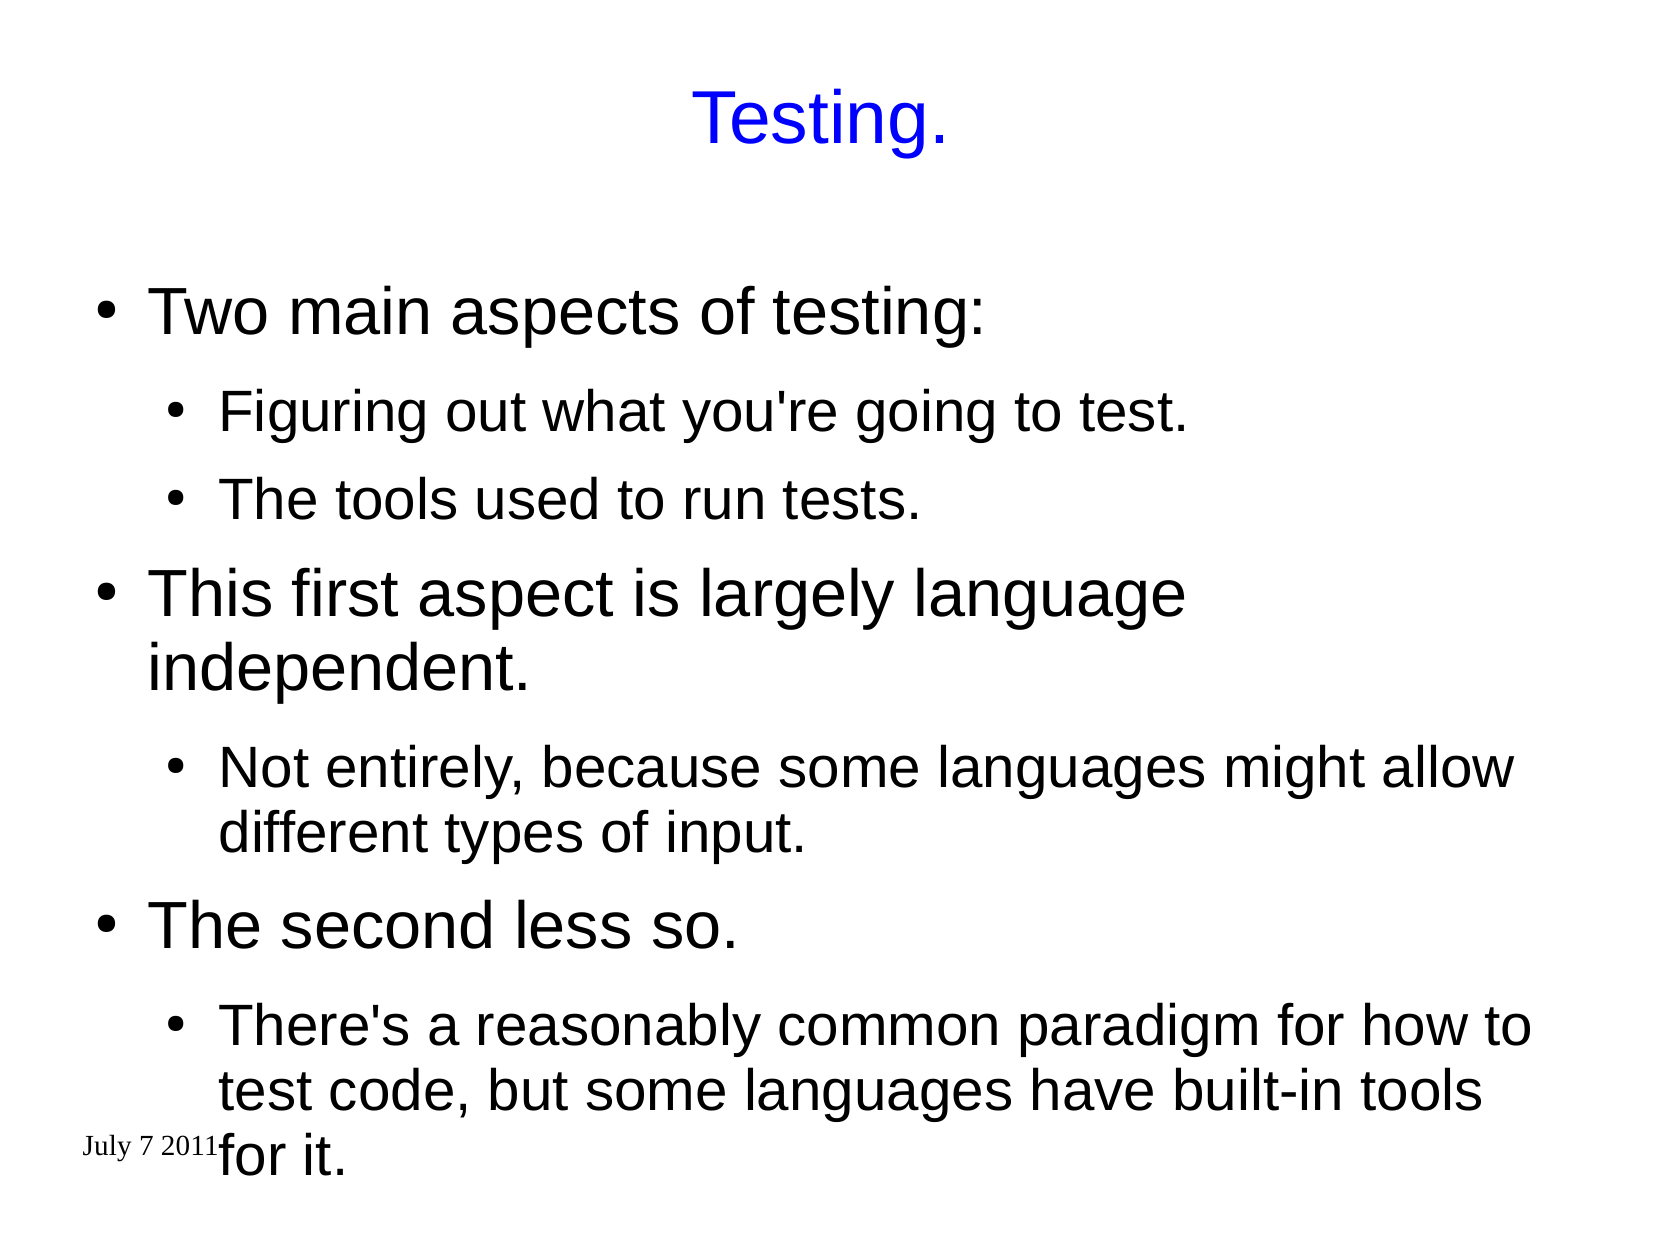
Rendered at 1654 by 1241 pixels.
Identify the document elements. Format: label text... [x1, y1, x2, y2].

title Testing. [76, 58, 1565, 178]
list Two main aspects of testing: Figuring out what you're going to test. The tools used to run tests. This first aspect is largely language independent. Not entirely, because some languages might allow different types of input. The second less so. There's a reasonably common paradigm for how to test code, but some languages have built-in tools for it. [76, 274, 1565, 1187]
